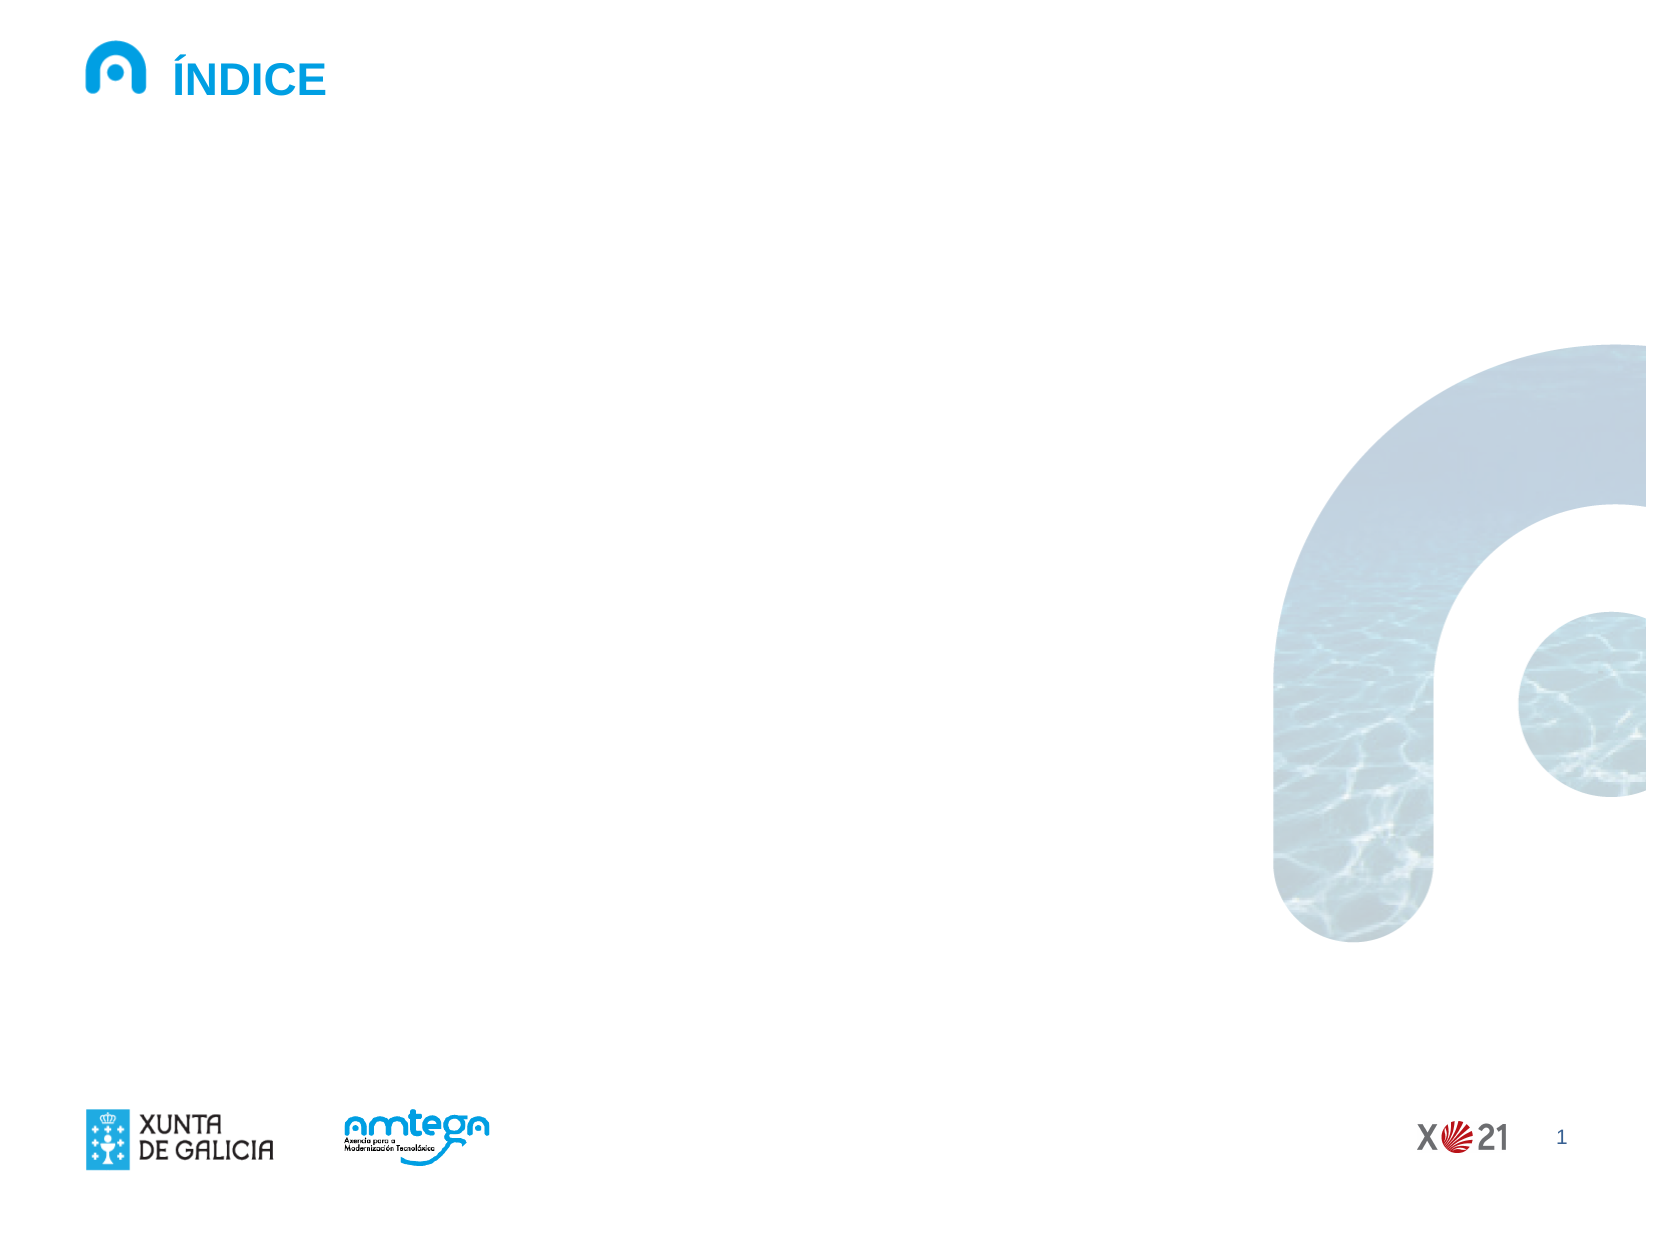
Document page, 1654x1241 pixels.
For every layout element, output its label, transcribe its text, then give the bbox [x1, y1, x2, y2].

title ÍNDICE [159, 17, 810, 136]
